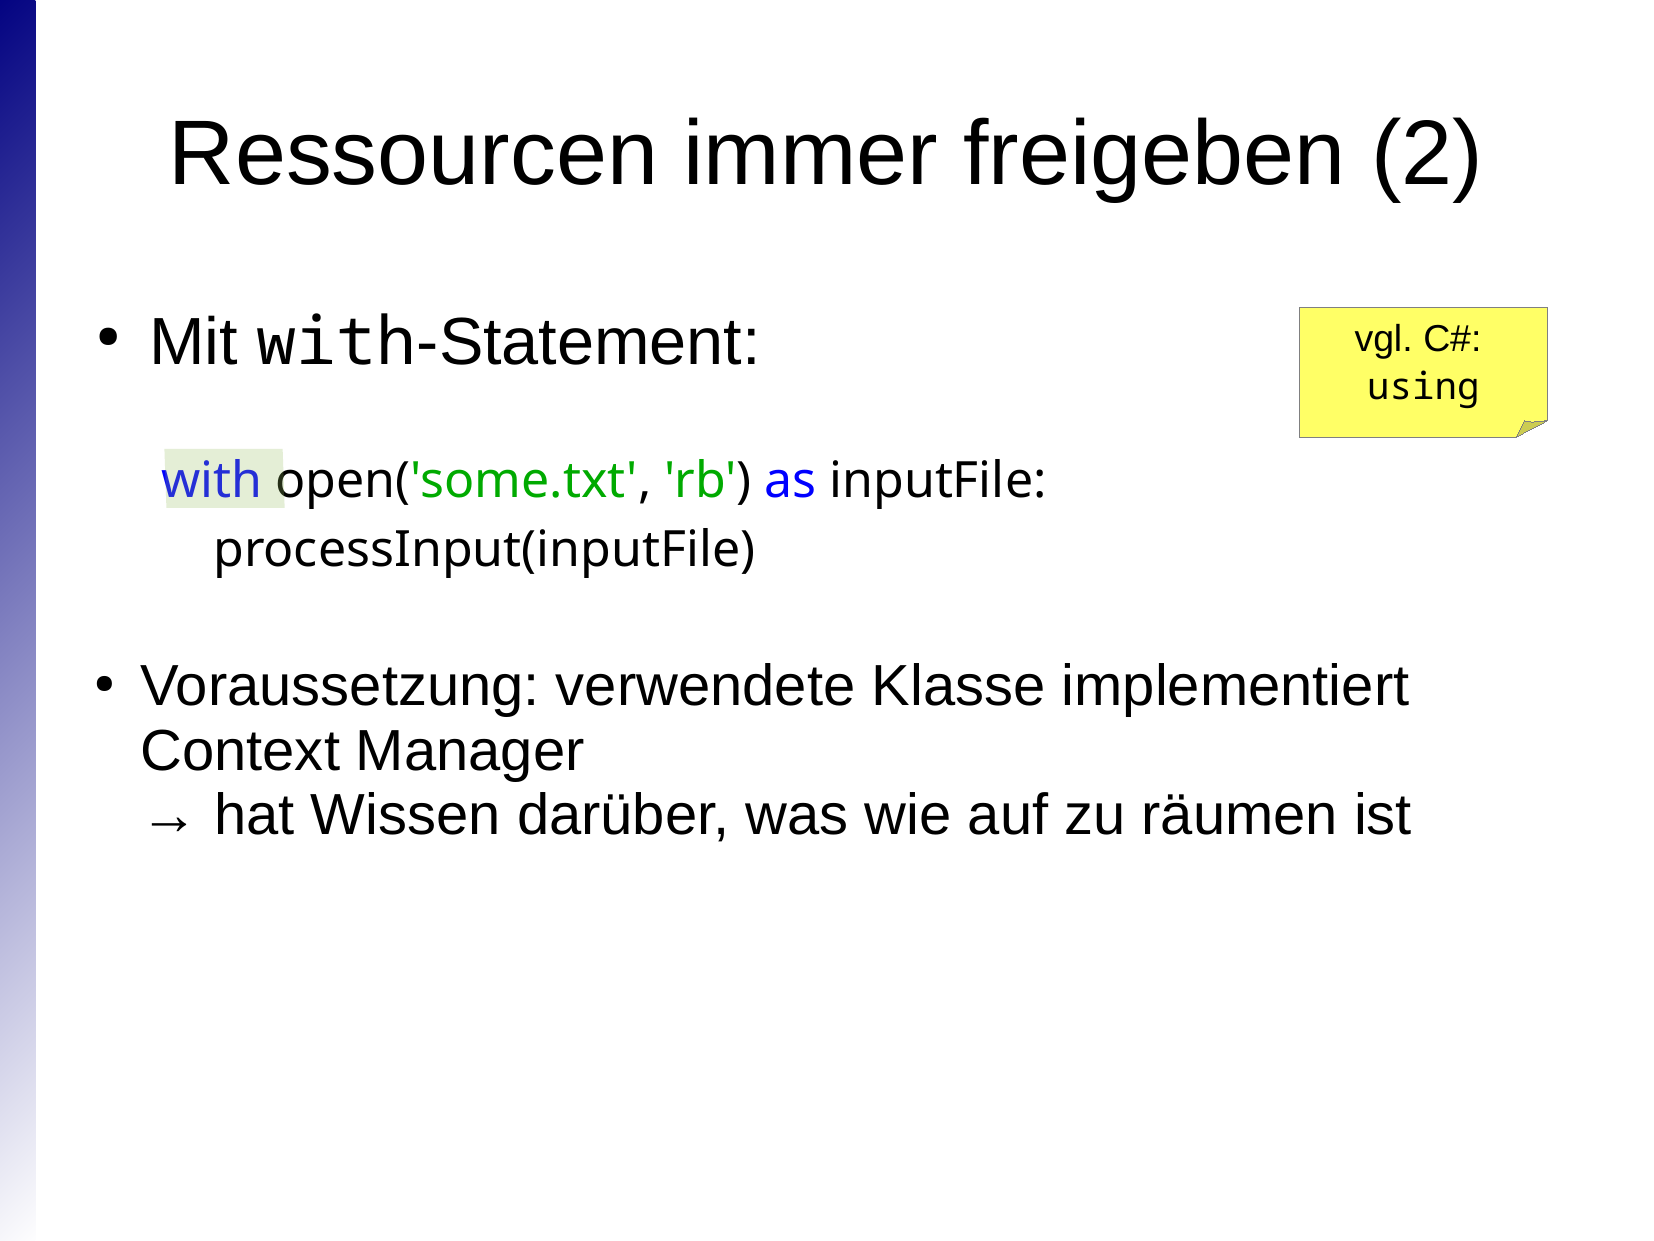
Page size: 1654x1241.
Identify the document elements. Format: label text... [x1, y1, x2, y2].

list Voraussetzung: verwendete Klasse implementiert Context Manager → hat Wissen darüber, was wie auf zu räumen ist [78, 653, 1567, 851]
list Mit with-Statement: [78, 292, 1567, 402]
text_box with open('some.txt', 'rb') as inputFile: processInput(inputFile) [94, 437, 1548, 570]
title Ressourcen immer freigeben (2) [82, 49, 1571, 257]
text_box vgl. C#: using [1299, 307, 1548, 438]
text_box [164, 448, 285, 508]
